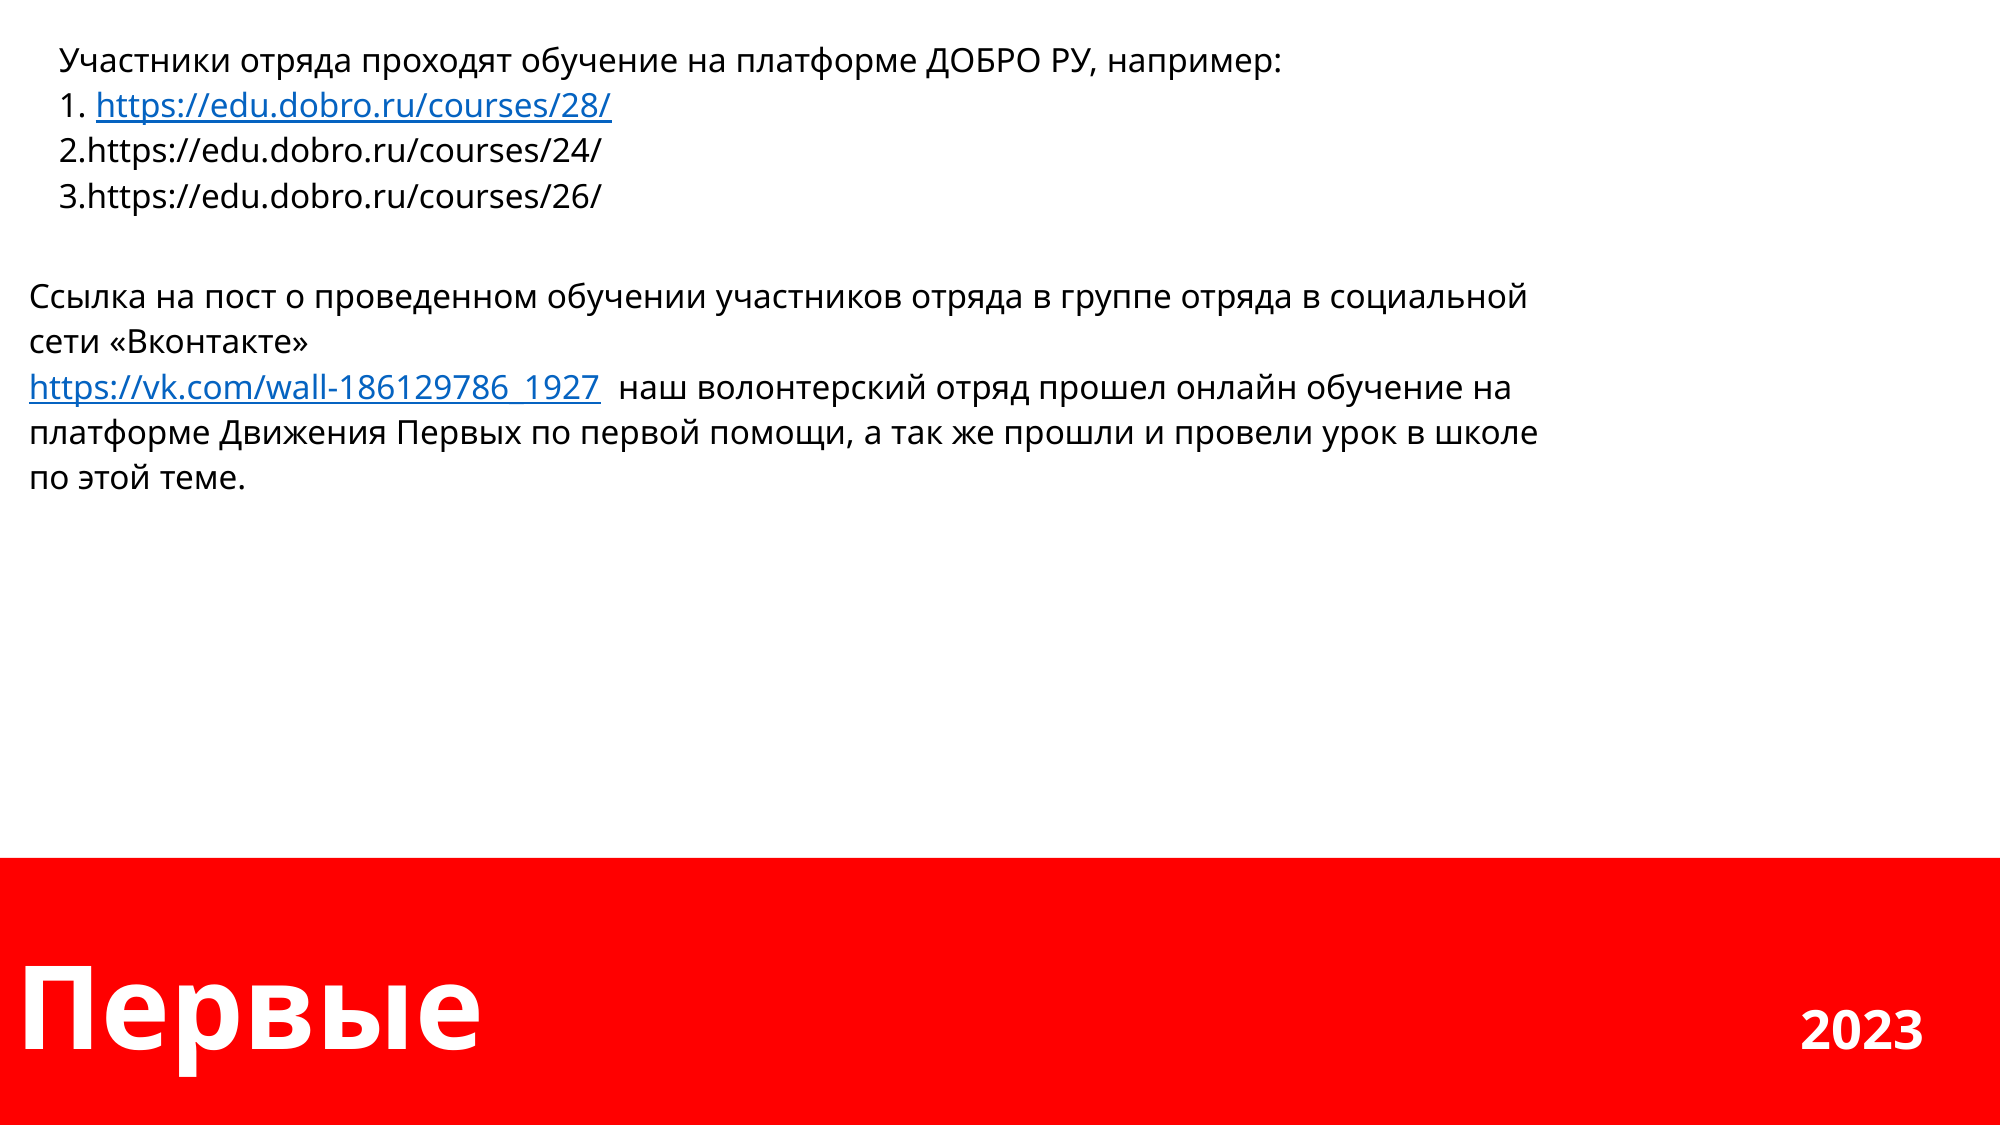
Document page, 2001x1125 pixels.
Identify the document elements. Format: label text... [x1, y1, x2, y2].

text_box Ссылка на пост о проведенном обучении участников отряда в группе отряда в социальной сети «Вконтакте» https://vk.com/wall-186129786_1927 наш волонтерский отряд прошел онлайн обучение на платформе Движения Первых по первой помощи, а так же прошли и провели урок в школе по этой теме. [13, 265, 1595, 698]
text_box Участники отряда проходят обучение на платформе ДОБРО РУ, например: 1. https://edu.dobro.ru/courses/28/ 2.https://edu.dobro.ru/courses/24/ 3.https://edu.dobro.ru/courses/26/ [44, 29, 1300, 265]
list Первые 2023 [0, 857, 2000, 1125]
